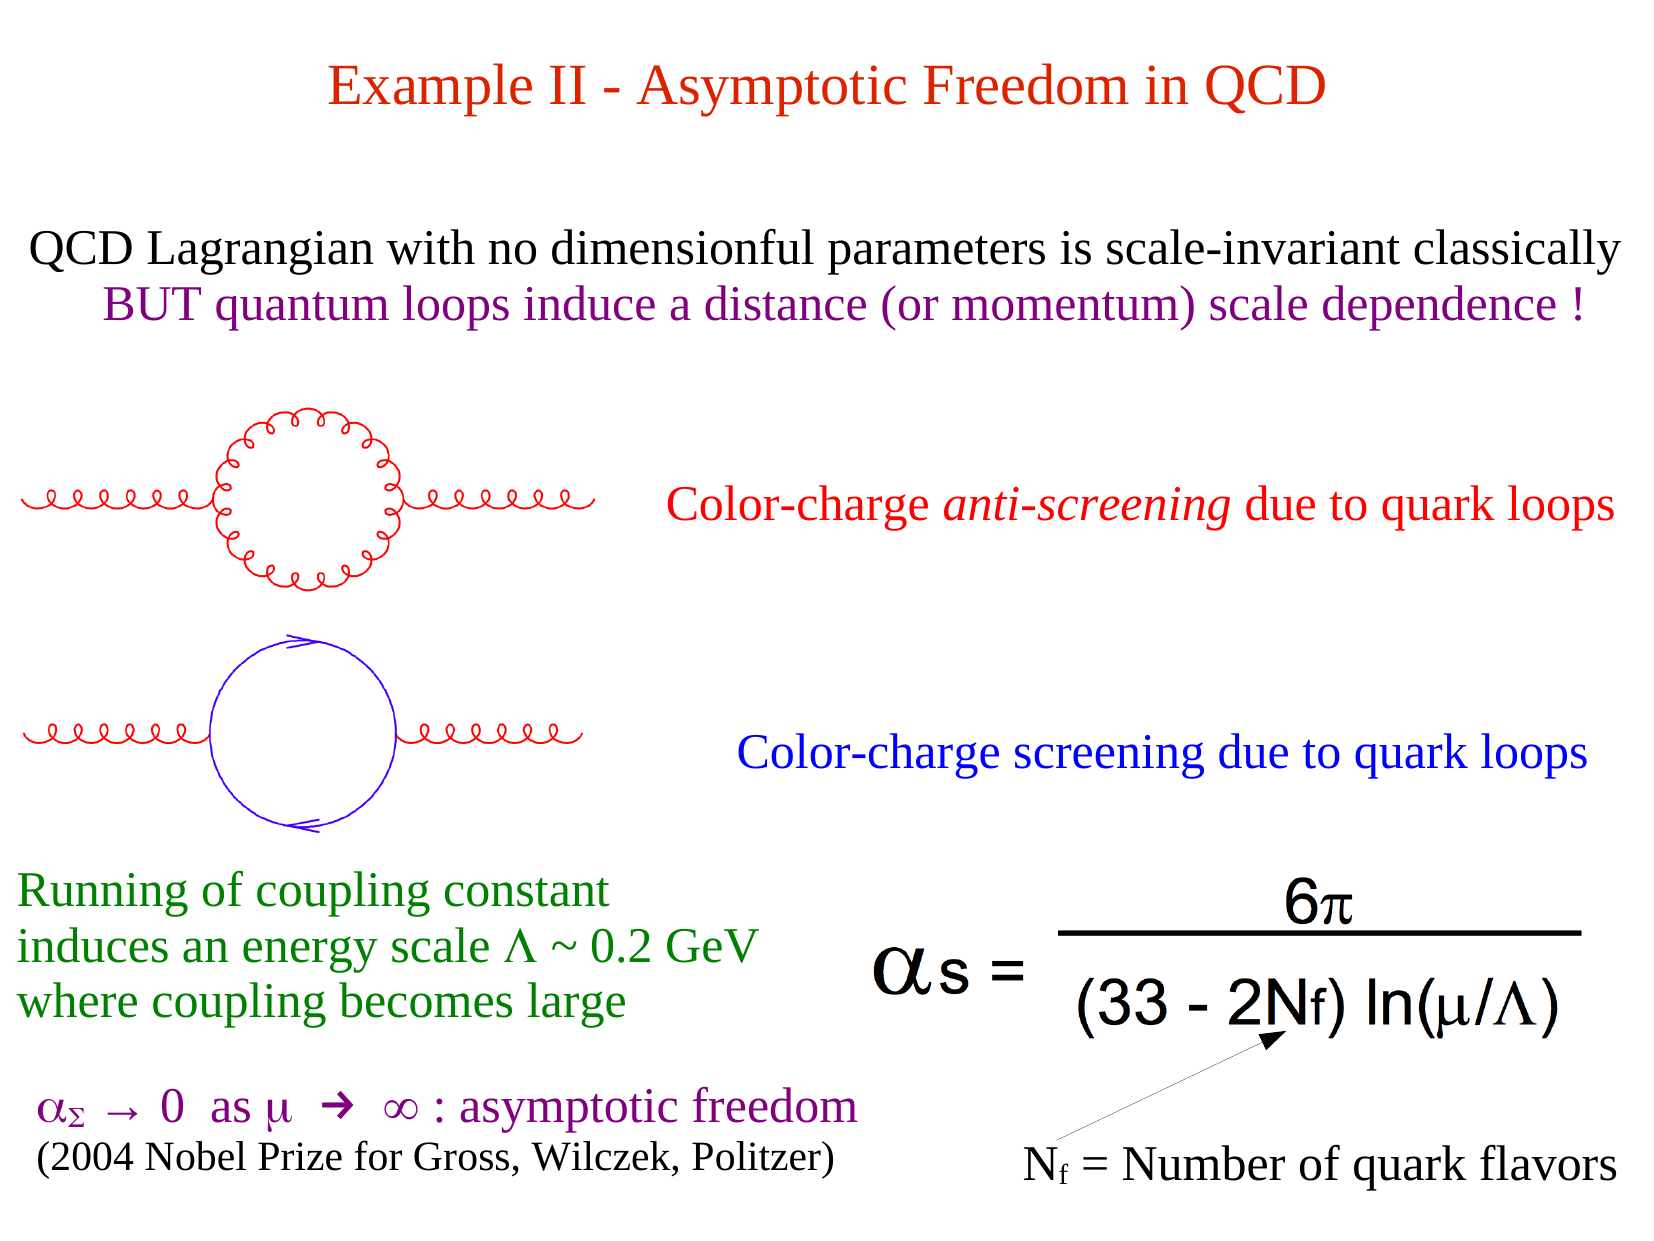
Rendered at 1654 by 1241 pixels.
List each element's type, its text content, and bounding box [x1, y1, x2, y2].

text_box αS → 0 as μ → ∞ : asymptotic freedom (2004 Nobel Prize for Gross, Wilczek, Politzer) [36, 1078, 840, 1199]
text_box Color-charge screening due to quark loops [736, 723, 1589, 780]
text_box Running of coupling constant induces an energy scale Λ ~ 0.2 GeV where coupling becomes large [16, 862, 759, 1033]
title Example II - Asymptotic Freedom in QCD [121, 8, 1534, 162]
picture [12, 617, 595, 842]
picture [853, 864, 1605, 1053]
text_box Color-charge anti-screening due to quark loops [665, 475, 1615, 532]
picture [12, 397, 606, 597]
text_box QCD Lagrangian with no dimensionful parameters is scale-invariant classically BUT quantum loops induce a distance (or momentum) scale dependence ! [28, 220, 1633, 331]
text_box Nf = Number of quark flavors [1022, 1136, 1618, 1208]
